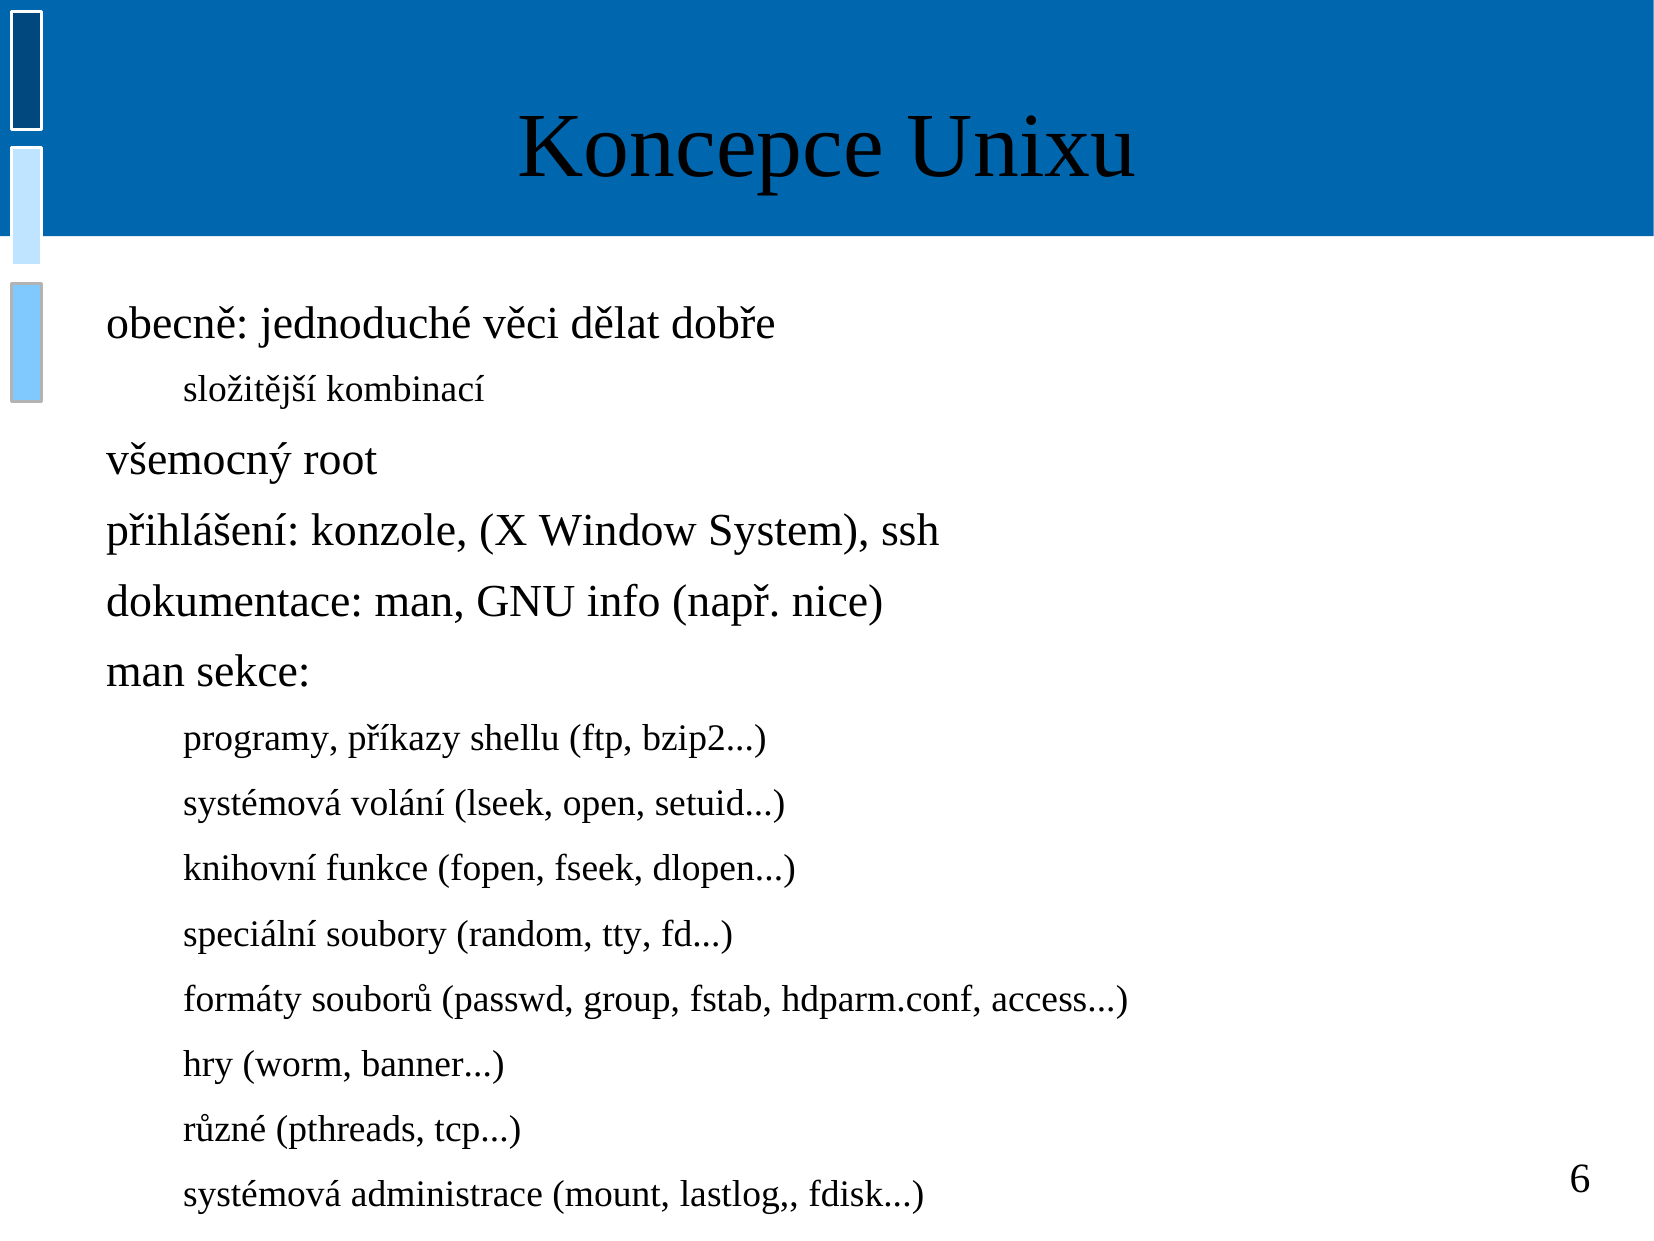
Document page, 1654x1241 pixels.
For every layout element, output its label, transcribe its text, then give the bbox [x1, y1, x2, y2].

title Koncepce Unixu [121, 49, 1534, 243]
list obecně: jednoduché věci dělat dobře složitější kombinací všemocný root přihlášení: konzole, (X Window System), ssh dokumentace: man, GNU info (např. nice) man sekce: programy, příkazy shellu (ftp, bzip2...) systémová volání (lseek, open, setuid...) knihovní funkce (fopen, fseek, dlopen...) speciální soubory (random, tty, fd...) formáty souborů (passwd, group, fstab, hdparm.conf, access...) hry (worm, banner...) různé (pthreads, tcp...) systémová administrace (mount, lastlog,, fdisk...) [88, 297, 1565, 1215]
